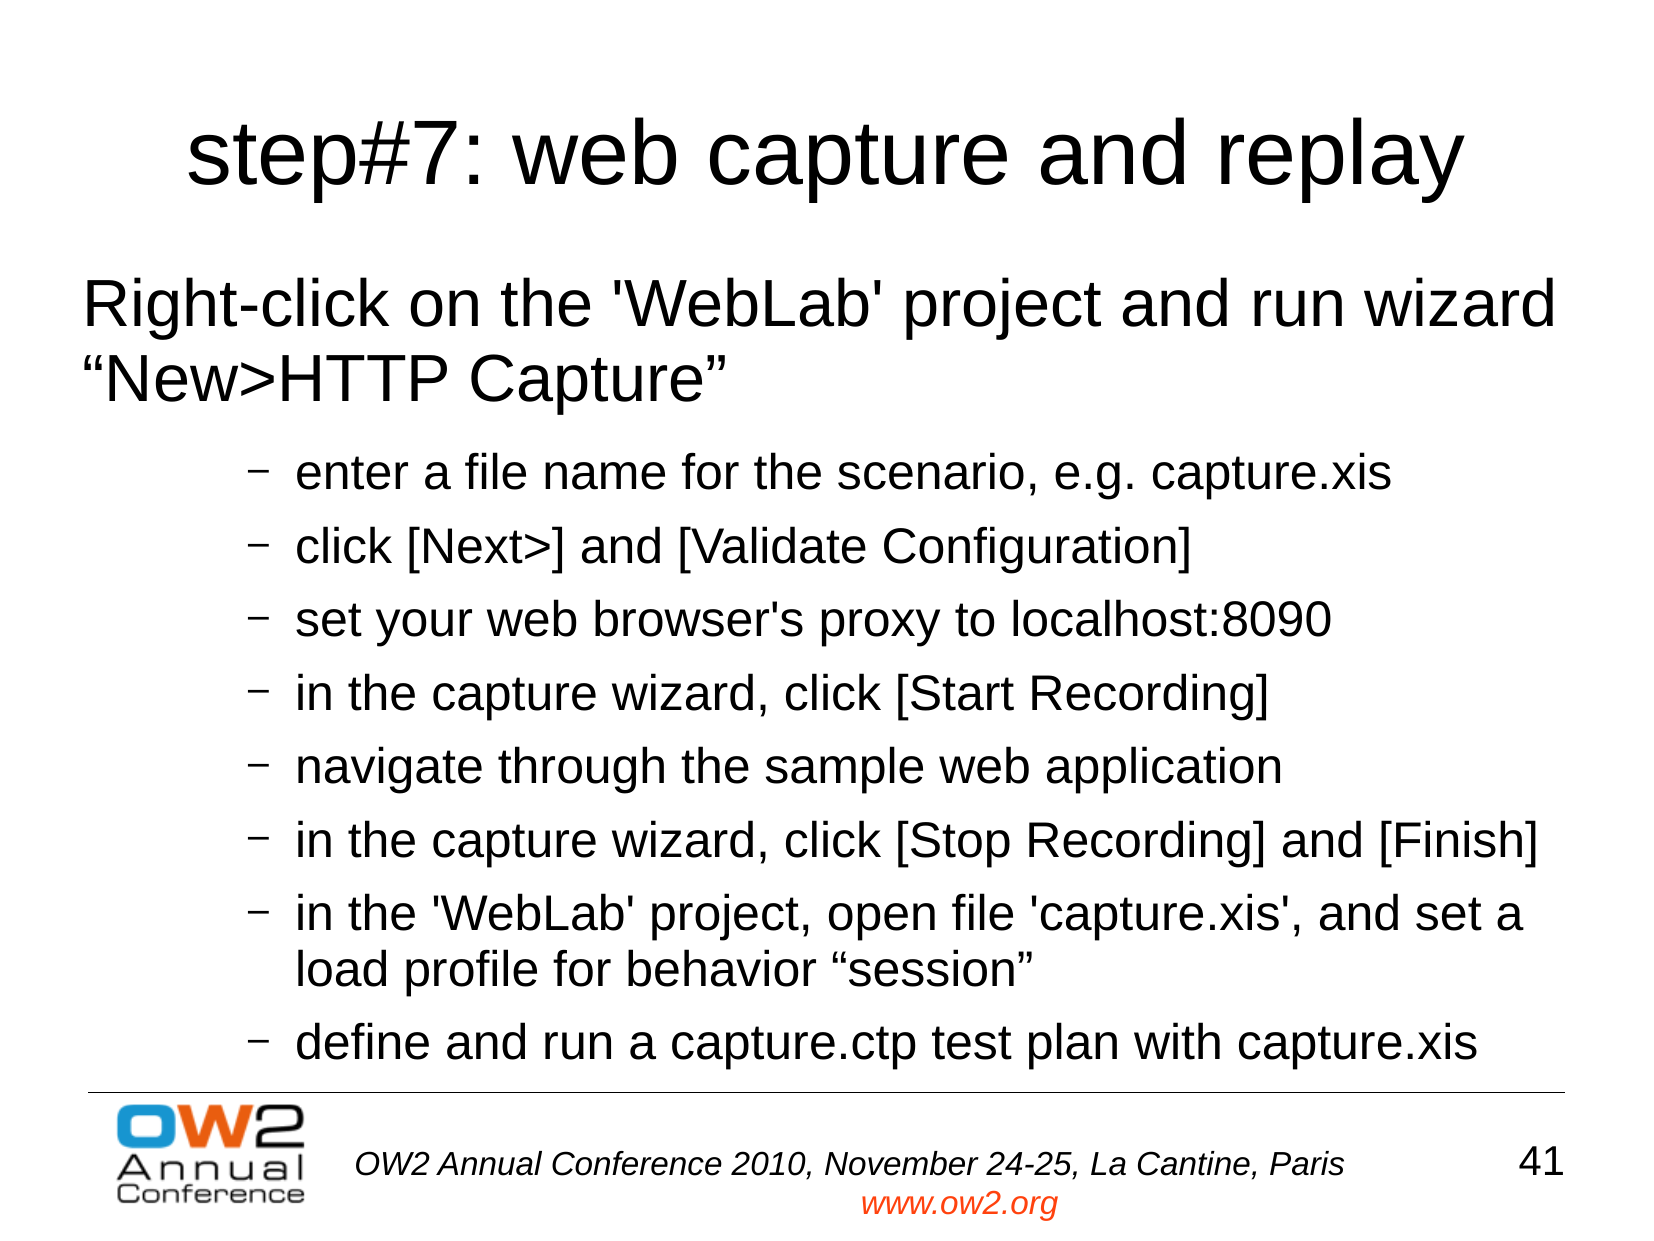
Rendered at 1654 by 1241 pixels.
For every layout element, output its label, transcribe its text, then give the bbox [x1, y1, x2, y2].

list Right-click on the 'WebLab' project and run wizard “New>HTTP Capture” enter a file name for the scenario, e.g. capture.xis click [Next>] and [Validate Configuration] set your web browser's proxy to localhost:8090 in the capture wizard, click [Start Recording] navigate through the sample web application in the capture wizard, click [Stop Recording] and [Finish] in the 'WebLab' project, open file 'capture.xis', and set a load profile for behavior “session” define and run a capture.ctp test plan with capture.xis [82, 265, 1571, 1096]
picture [88, 1096, 333, 1213]
title step#7: web capture and replay [82, 56, 1571, 250]
